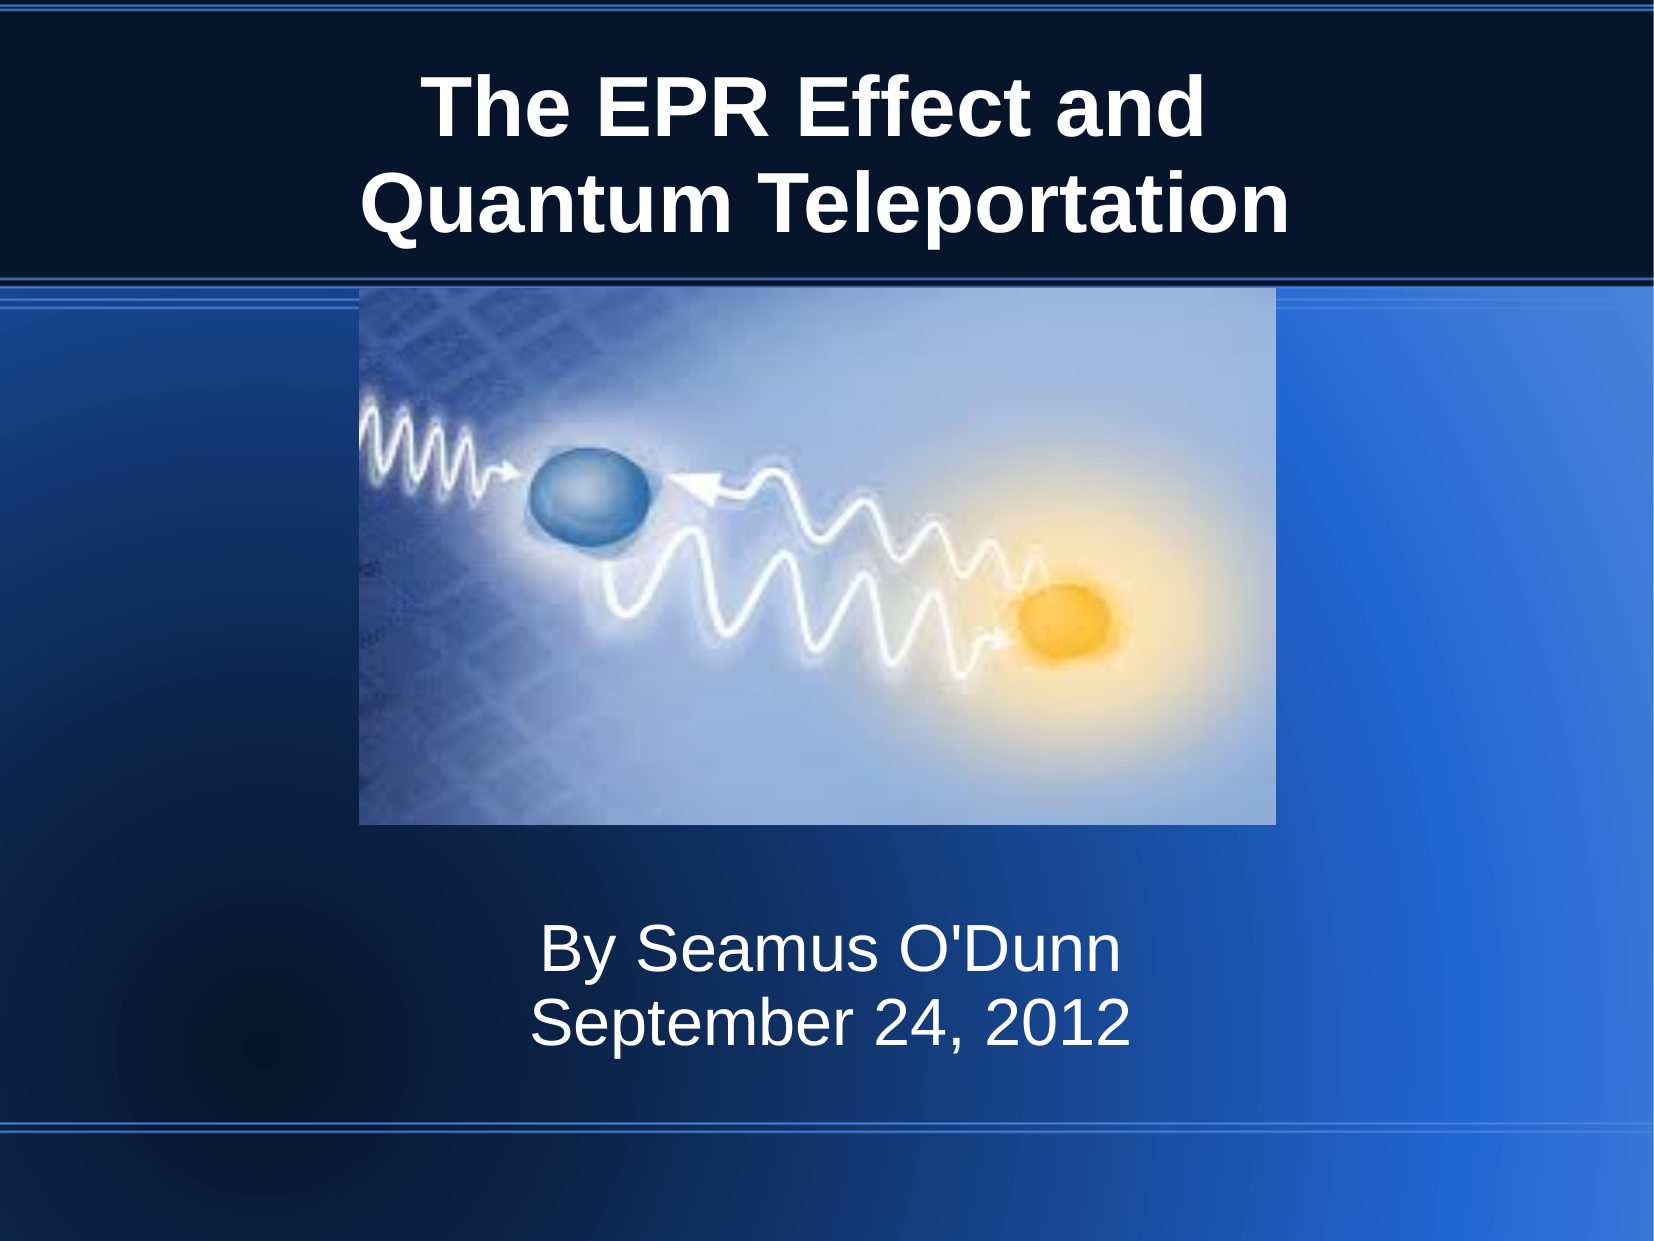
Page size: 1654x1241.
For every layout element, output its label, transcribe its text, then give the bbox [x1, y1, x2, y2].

title The EPR Effect and Quantum Teleportation [82, 49, 1571, 257]
text_box By Seamus O'Dunn September 24, 2012 [86, 633, 1575, 1241]
picture [0, 0, 1654, 1241]
